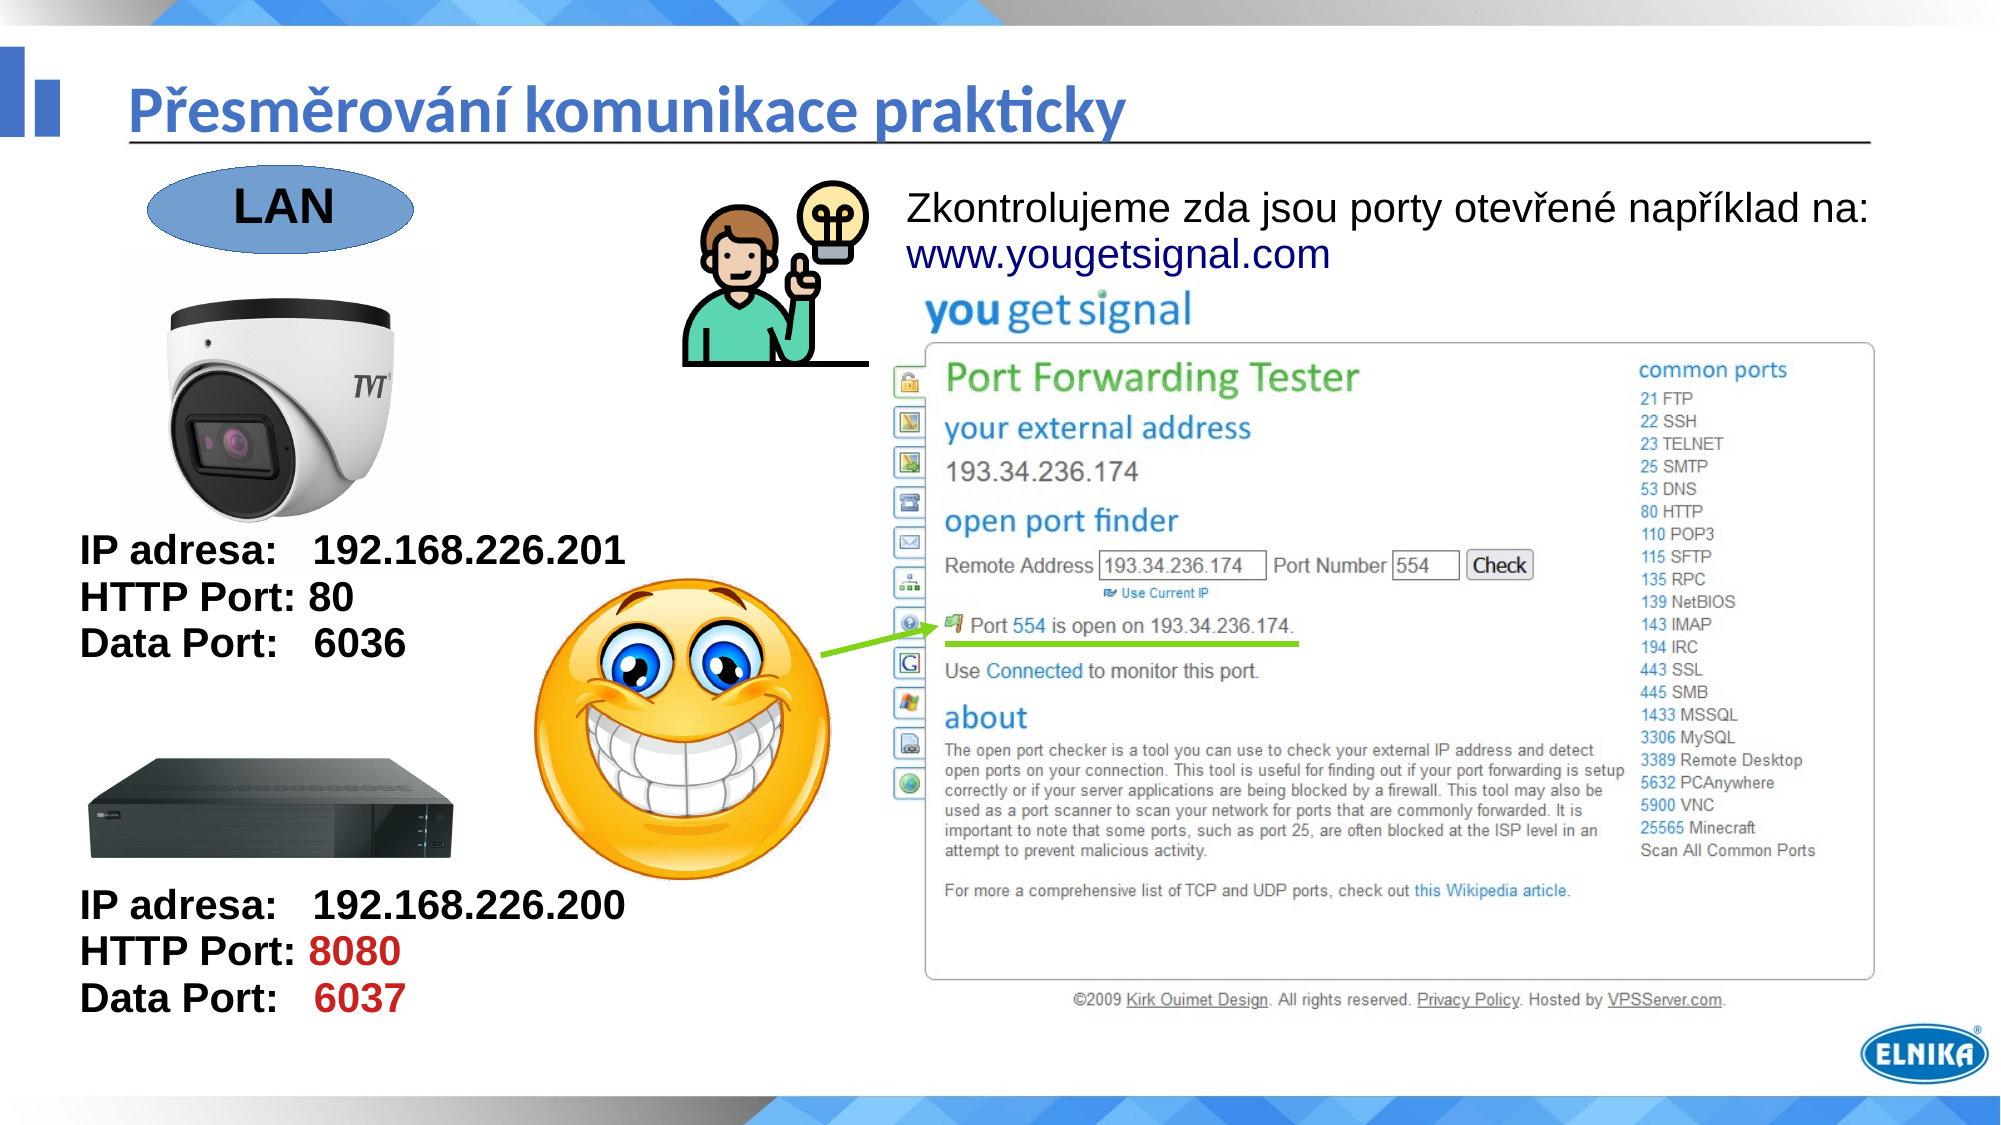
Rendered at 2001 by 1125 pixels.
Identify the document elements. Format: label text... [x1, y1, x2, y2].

text_box [147, 165, 346, 249]
text_box Přesměrování komunikace prakticky [78, 58, 1211, 154]
text_box LAN [218, 171, 378, 298]
text_box [378, 179, 414, 240]
text_box IP adresa: 192.168.226.201 HTTP Port: 80 Data Port: 6036 [64, 519, 656, 721]
picture [0, 0, 2001, 1125]
text_box Zkontrolujeme zda jsou porty otevřené například na: www.yougetsignal.com [885, 171, 1920, 385]
text_box IP adresa: 192.168.226.200 HTTP Port: 8080 Data Port: 6037 [64, 873, 656, 1076]
